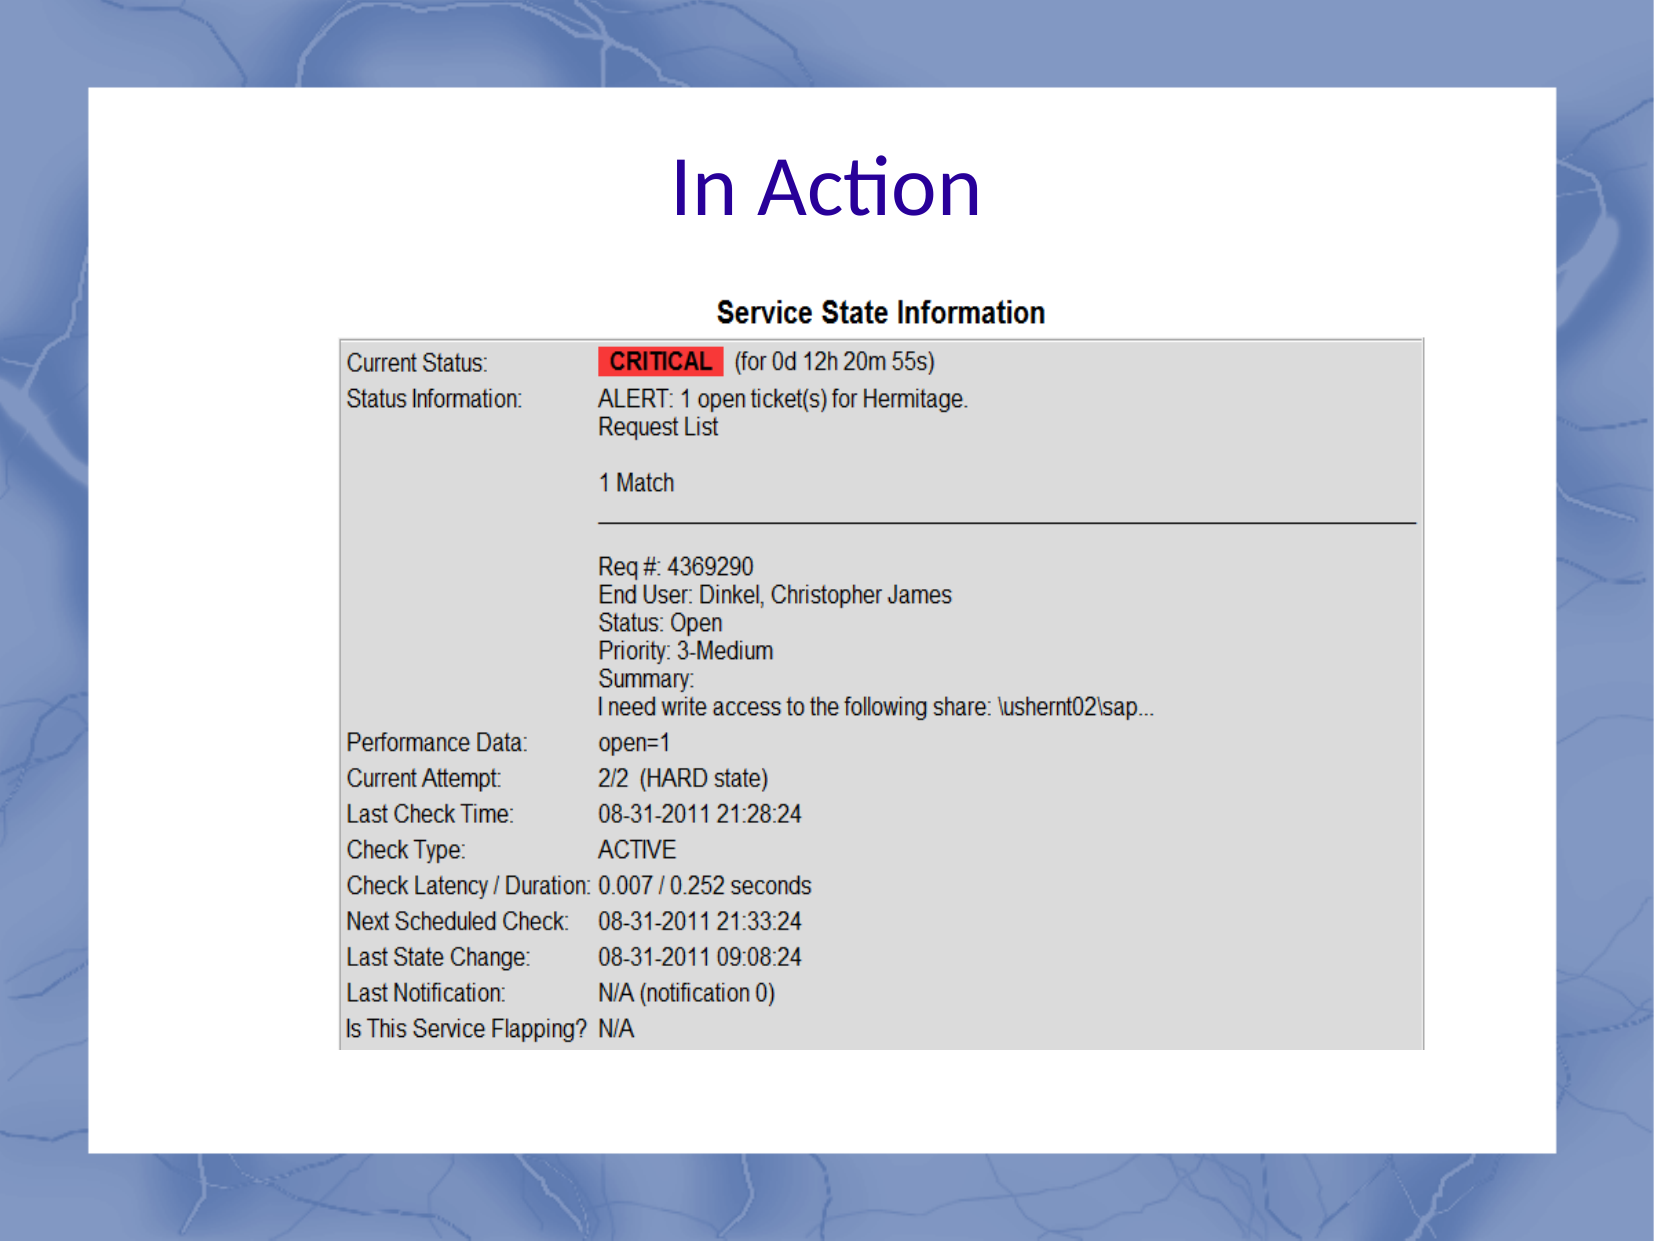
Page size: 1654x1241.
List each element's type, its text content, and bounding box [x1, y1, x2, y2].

title In Action [118, 90, 1536, 298]
picture [0, 0, 1654, 1241]
